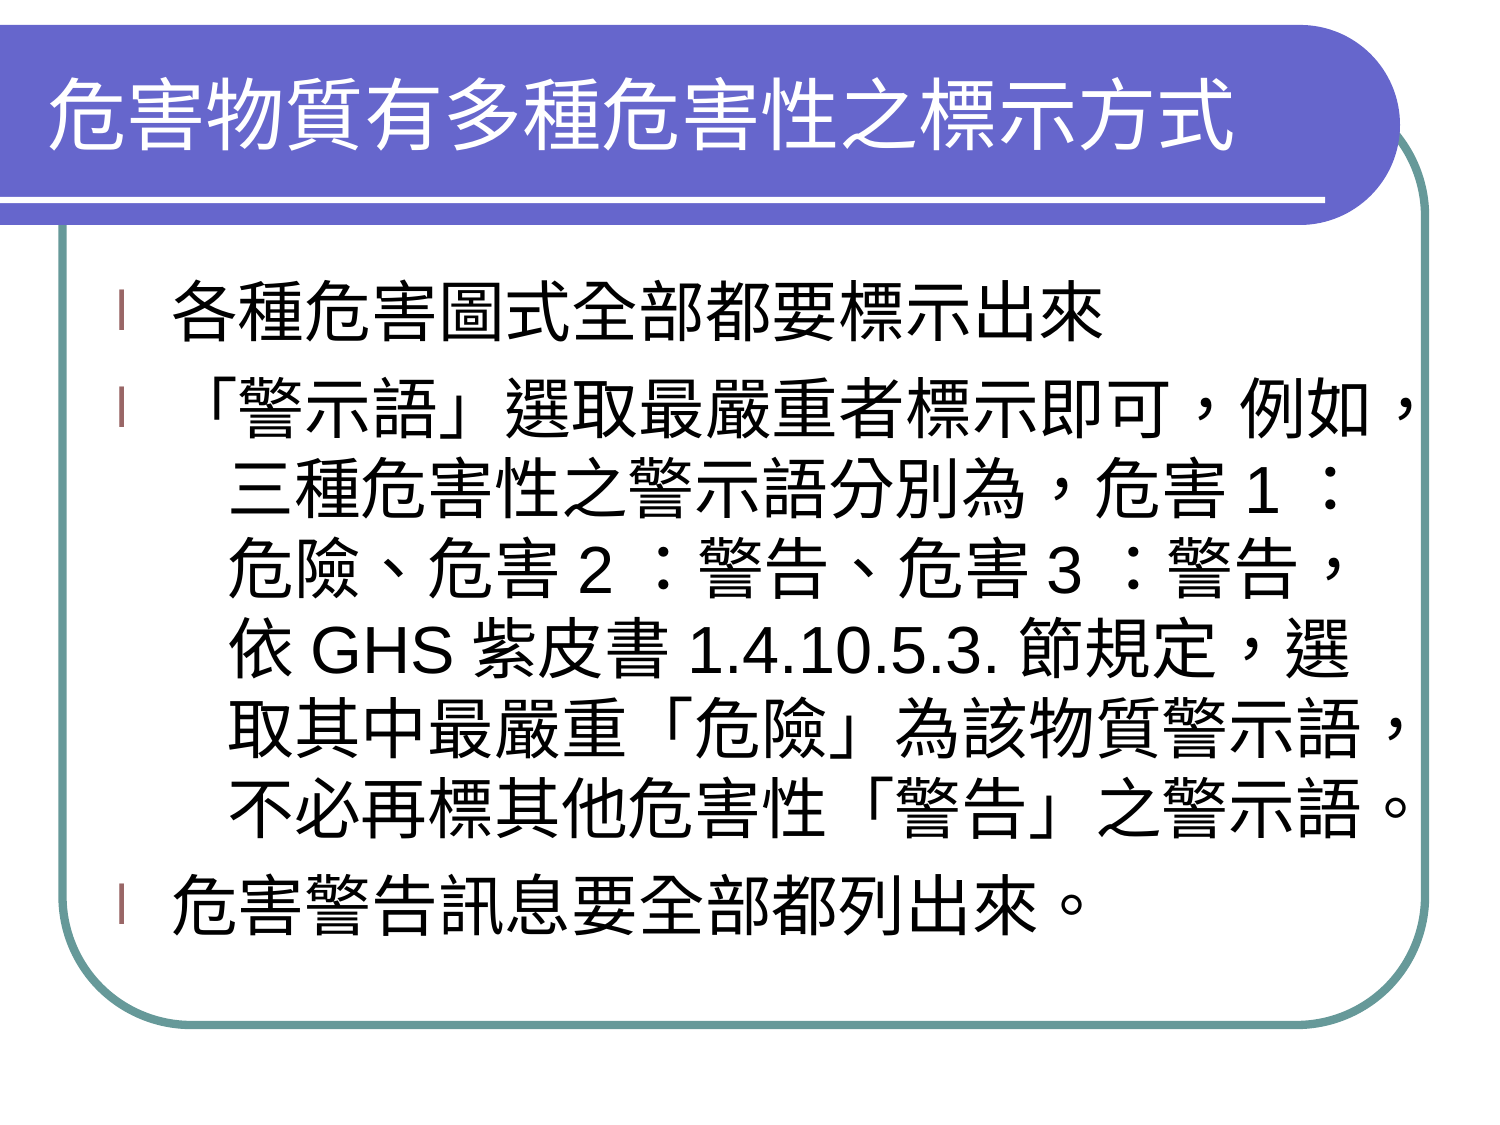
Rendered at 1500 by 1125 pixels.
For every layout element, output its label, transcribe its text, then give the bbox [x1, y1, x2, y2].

title 危害物質有多種危害性之標示方式 [32, 37, 1347, 188]
list 各種危害圖式全部都要標示出來 「警示語」選取最嚴重者標示即可，例如，三種危害性之警示語分別為，危害1：危險、危害2：警告、危害3：警告，依GHS紫皮書1.4.10.5.3.節規定，選取其中最嚴重「危險」為該物質警示語，不必再標其他危害性「警告」之警示語。 危害警告訊息要全部都列出來。 [99, 262, 1400, 988]
